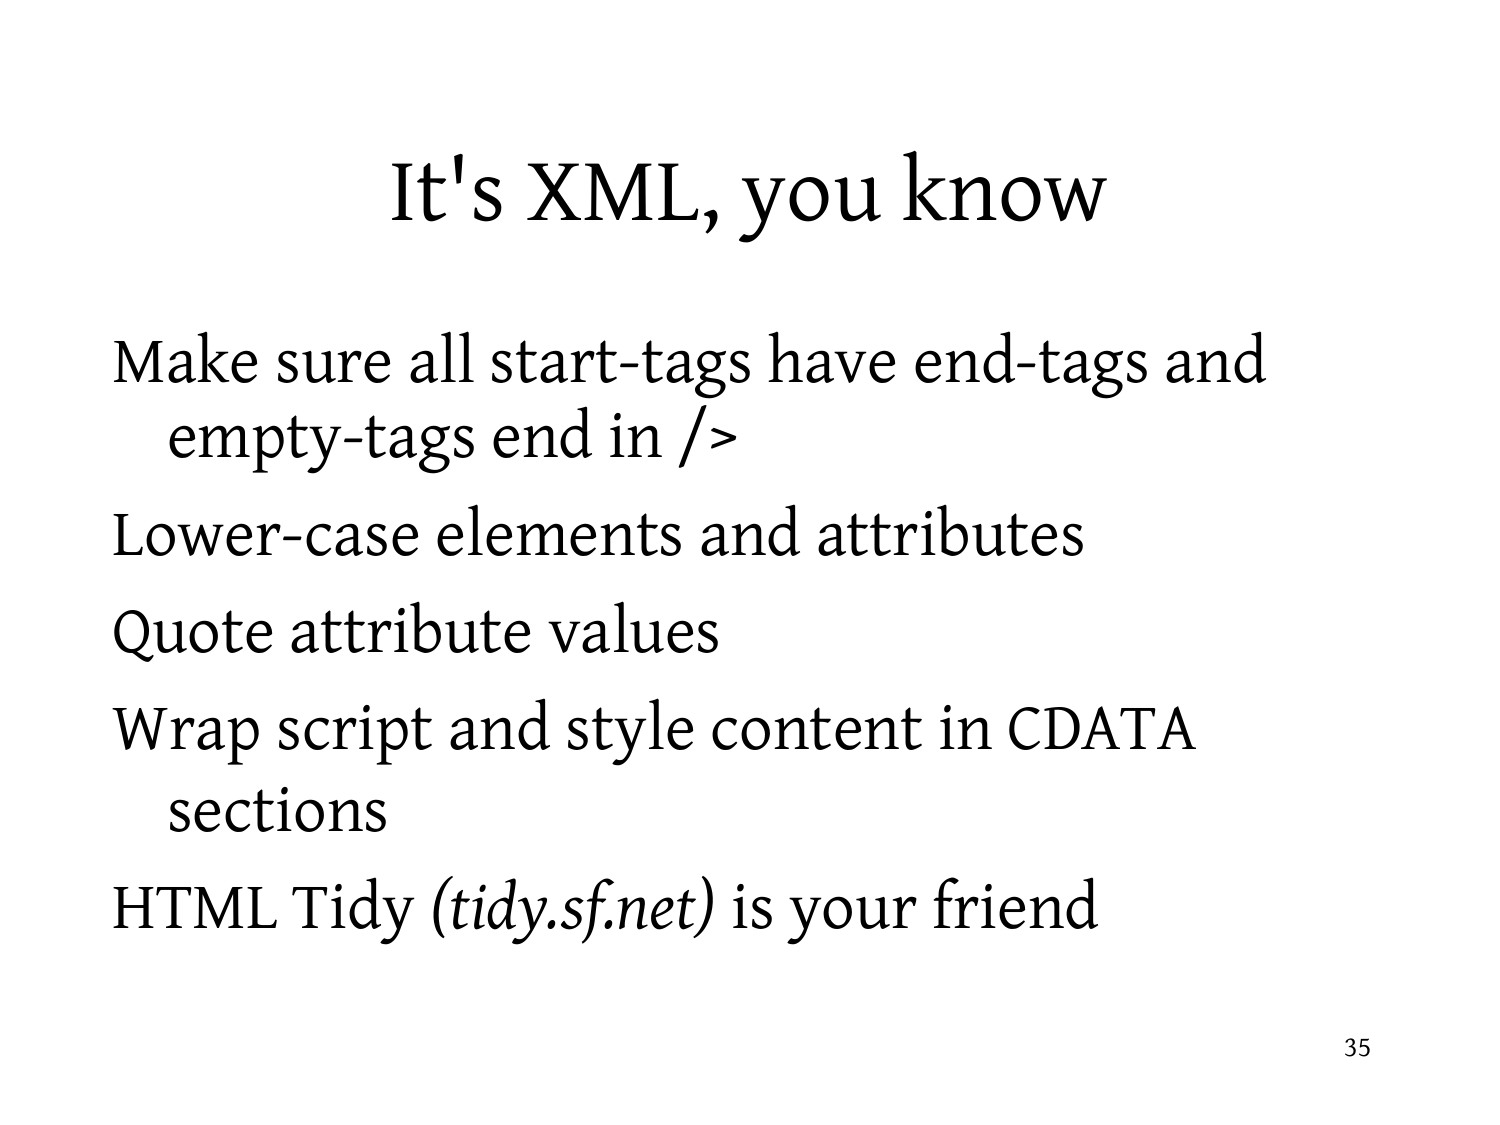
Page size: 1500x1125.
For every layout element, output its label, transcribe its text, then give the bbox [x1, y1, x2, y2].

title It's XML, you know [112, 63, 1387, 324]
list Make sure all start-tags have end-tags and empty-tags end in /> Lower-case elements and attributes Quote attribute values Wrap script and style content in CDATA sections HTML Tidy (tidy.sf.net) is your friend [112, 324, 1387, 1013]
